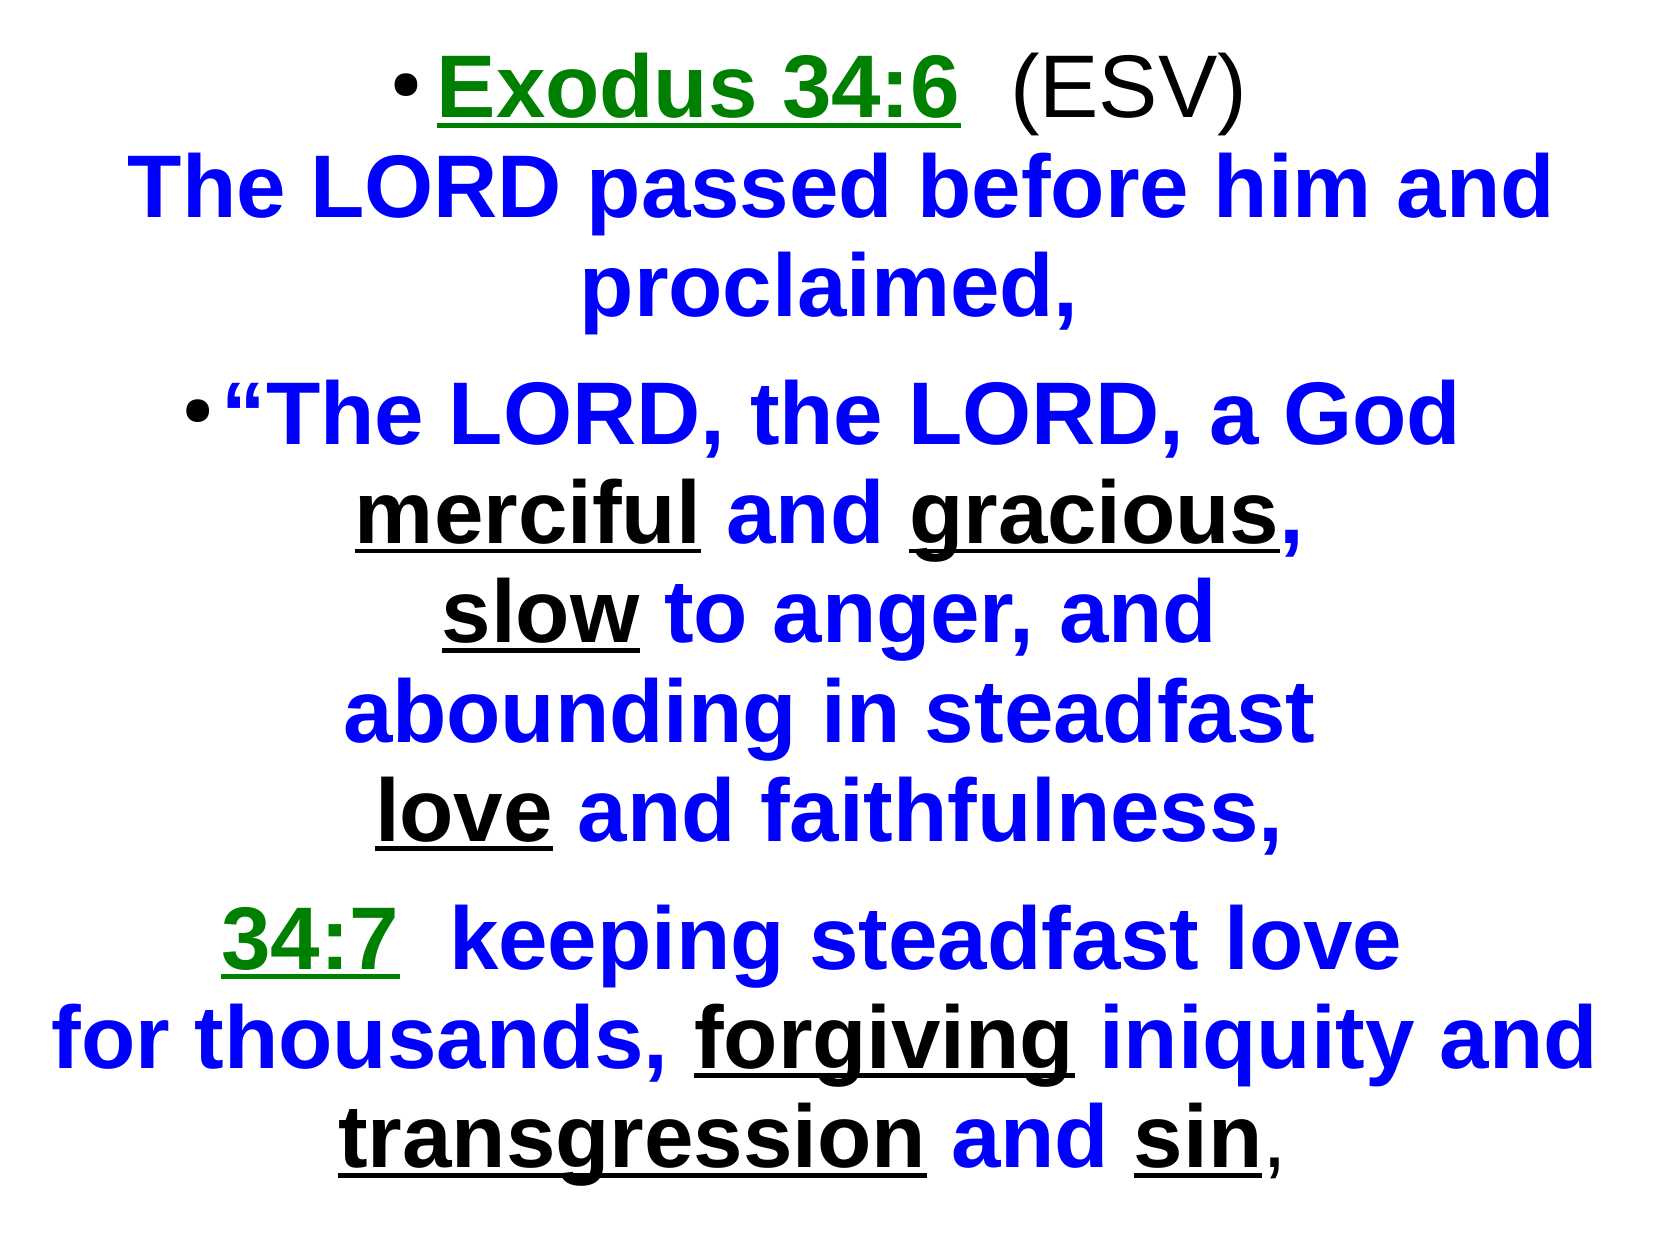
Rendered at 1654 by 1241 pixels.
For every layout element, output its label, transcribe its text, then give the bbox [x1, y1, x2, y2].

list Exodus 34:6 (ESV) The LORD passed before him and proclaimed, “The LORD, the LORD, a God merciful and gracious, slow to anger, and abounding in steadfast love and faithfulness, 34:7 keeping steadfast love for thousands, forgiving iniquity and transgression and sin, [37, 37, 1613, 1201]
